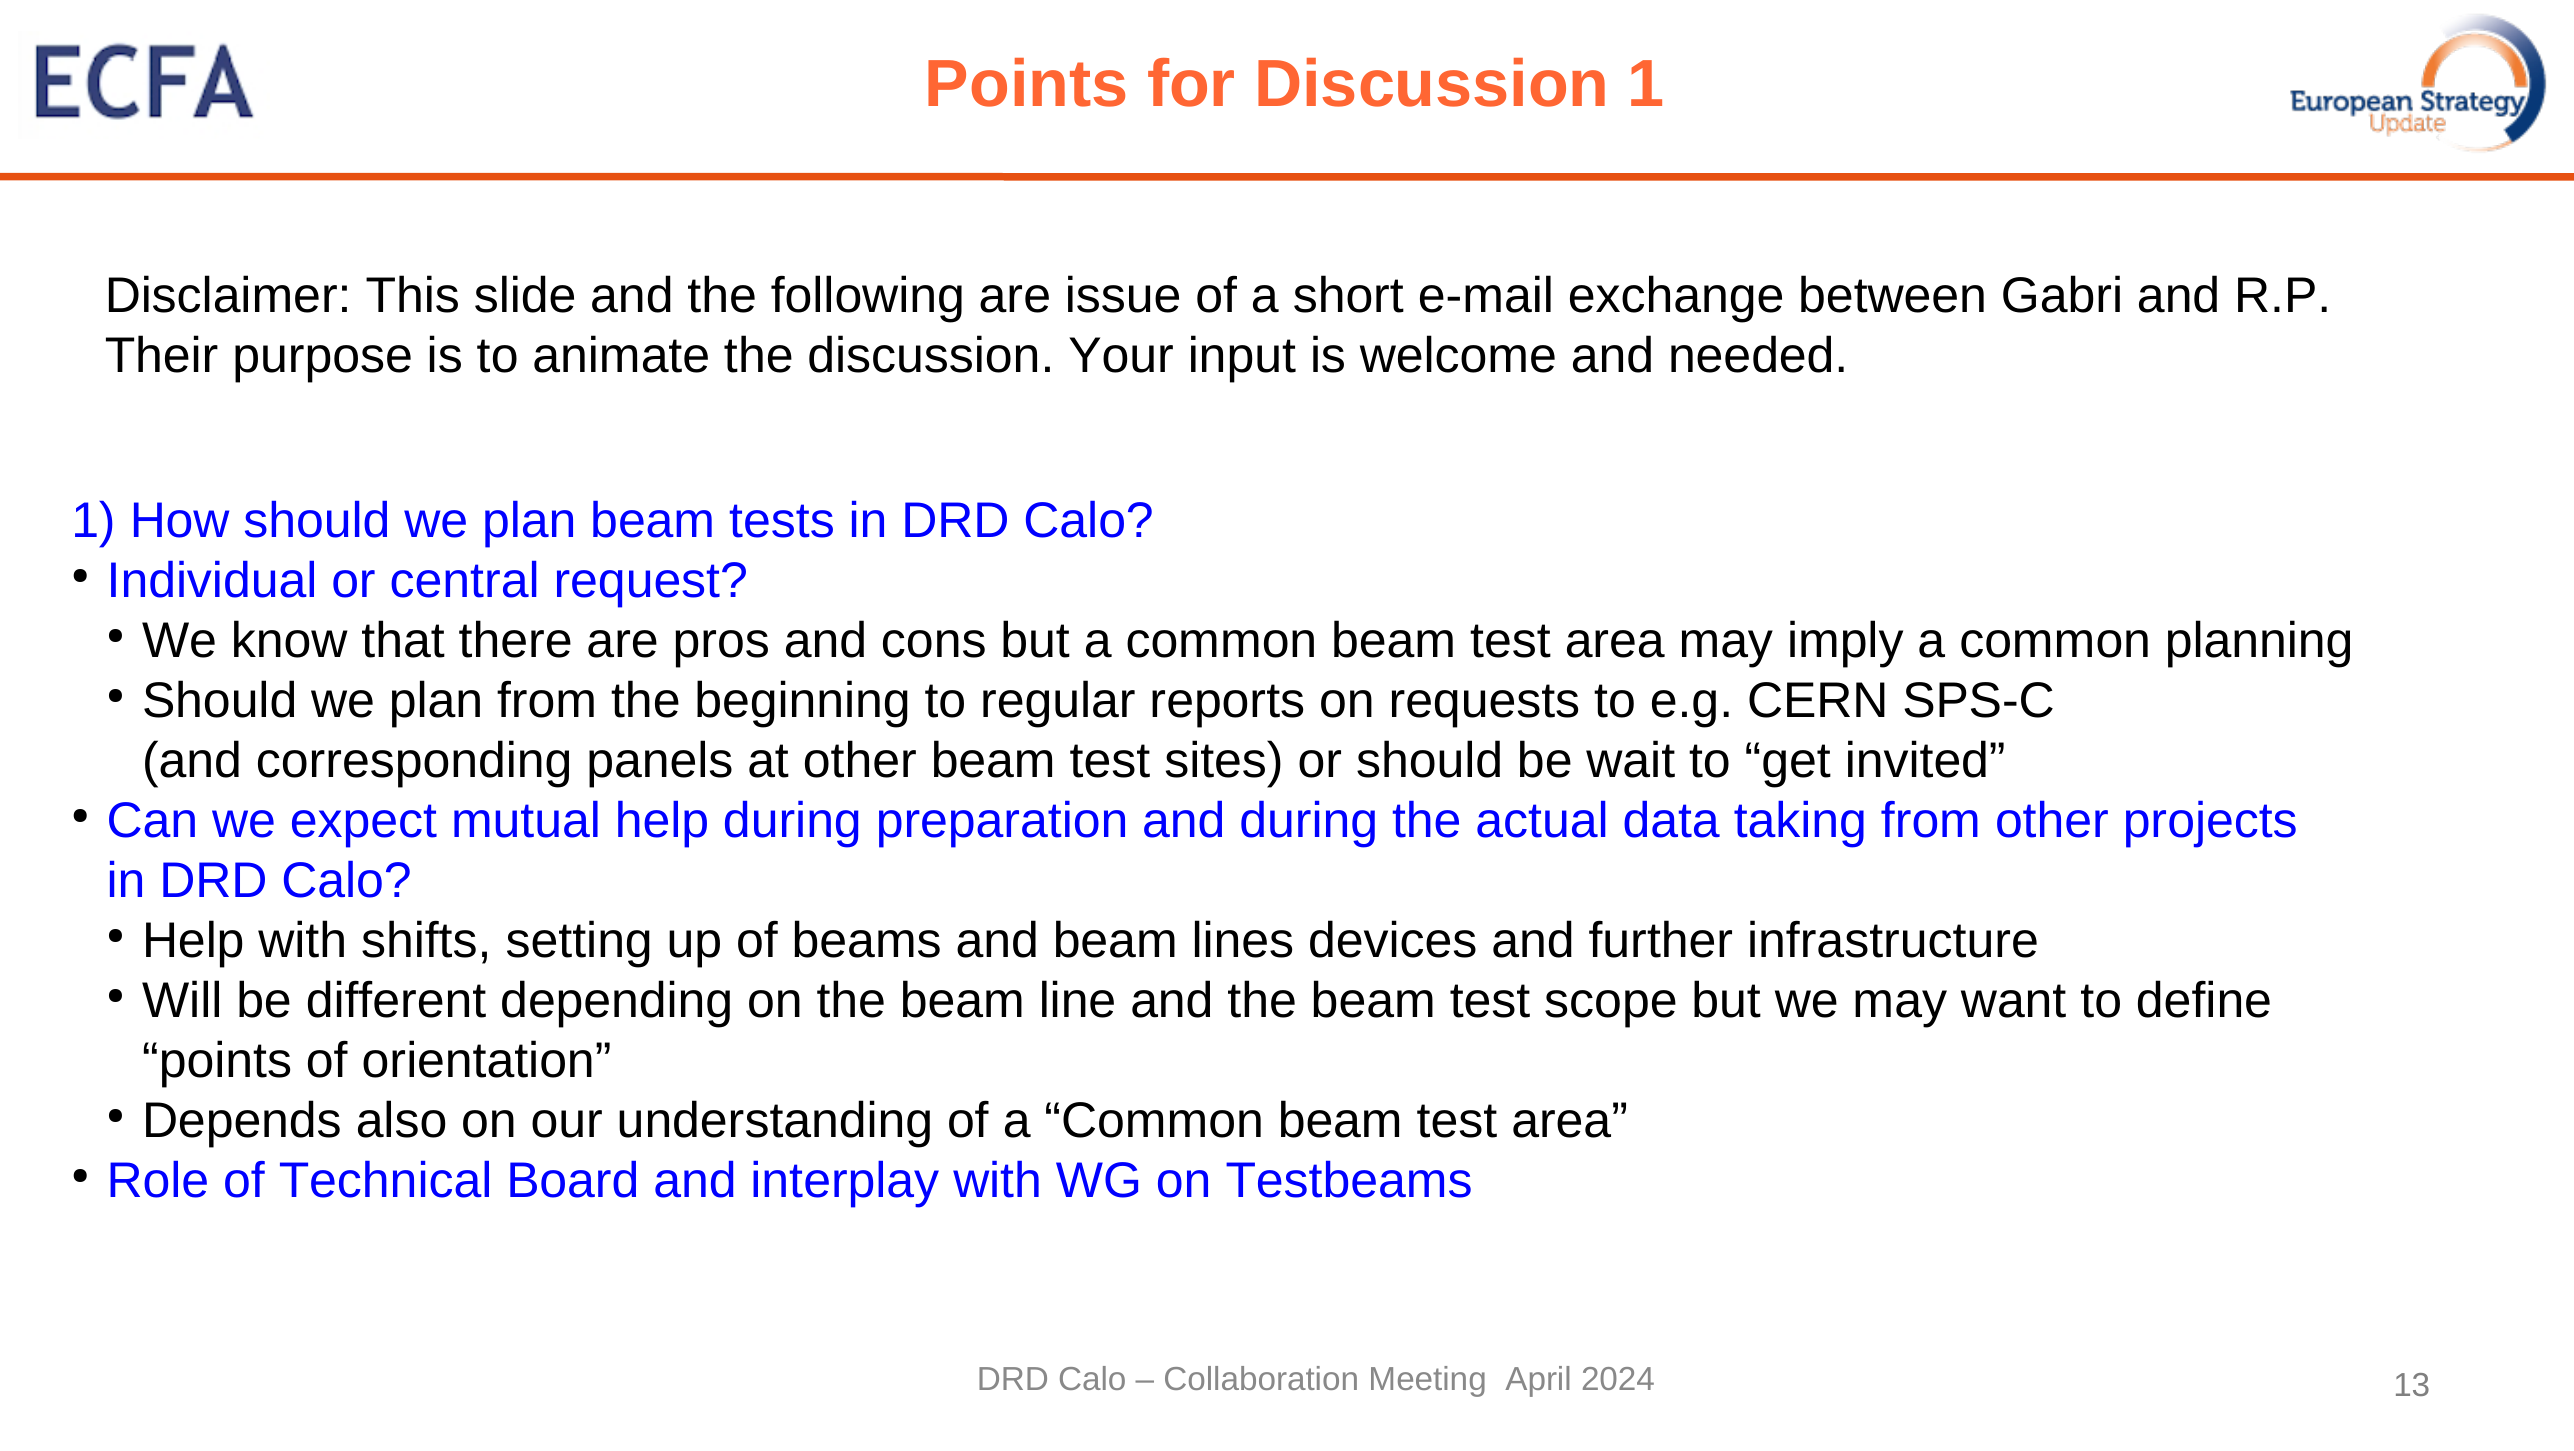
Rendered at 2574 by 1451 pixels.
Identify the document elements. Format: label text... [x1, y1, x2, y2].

picture [18, 31, 222, 139]
picture [2368, 0, 2548, 151]
text_box [34, 151, 2549, 1442]
title Points for Discussion 1 [222, 0, 2368, 151]
text_box Disclaimer: This slide and the following are issue of a short e-mail exchange between Gabri and R.P. Their purpose is to animate the discussion. Your input is welcome and needed. [90, 255, 2350, 390]
text_box 1) How should we plan beam tests in DRD Calo? Individual or central request? We know that there are pros and cons but a common beam test area may imply a common planning Should we plan from the beginning to regular reports on requests to e.g. CERN SPS-C (and corresponding panels at other beam test sites) or should be wait to “get invited” Can we expect mutual help during preparation and during the actual data taking from other projects in DRD Calo? Help with shifts, setting up of beams and beam lines devices and further infrastructure Will be different depending on the beam line and the beam test scope but we may want to define “points of orientation” Depends also on our understanding of a “Common beam test area” Role of Technical Board and interplay with WG on Testbeams [56, 480, 2371, 1276]
